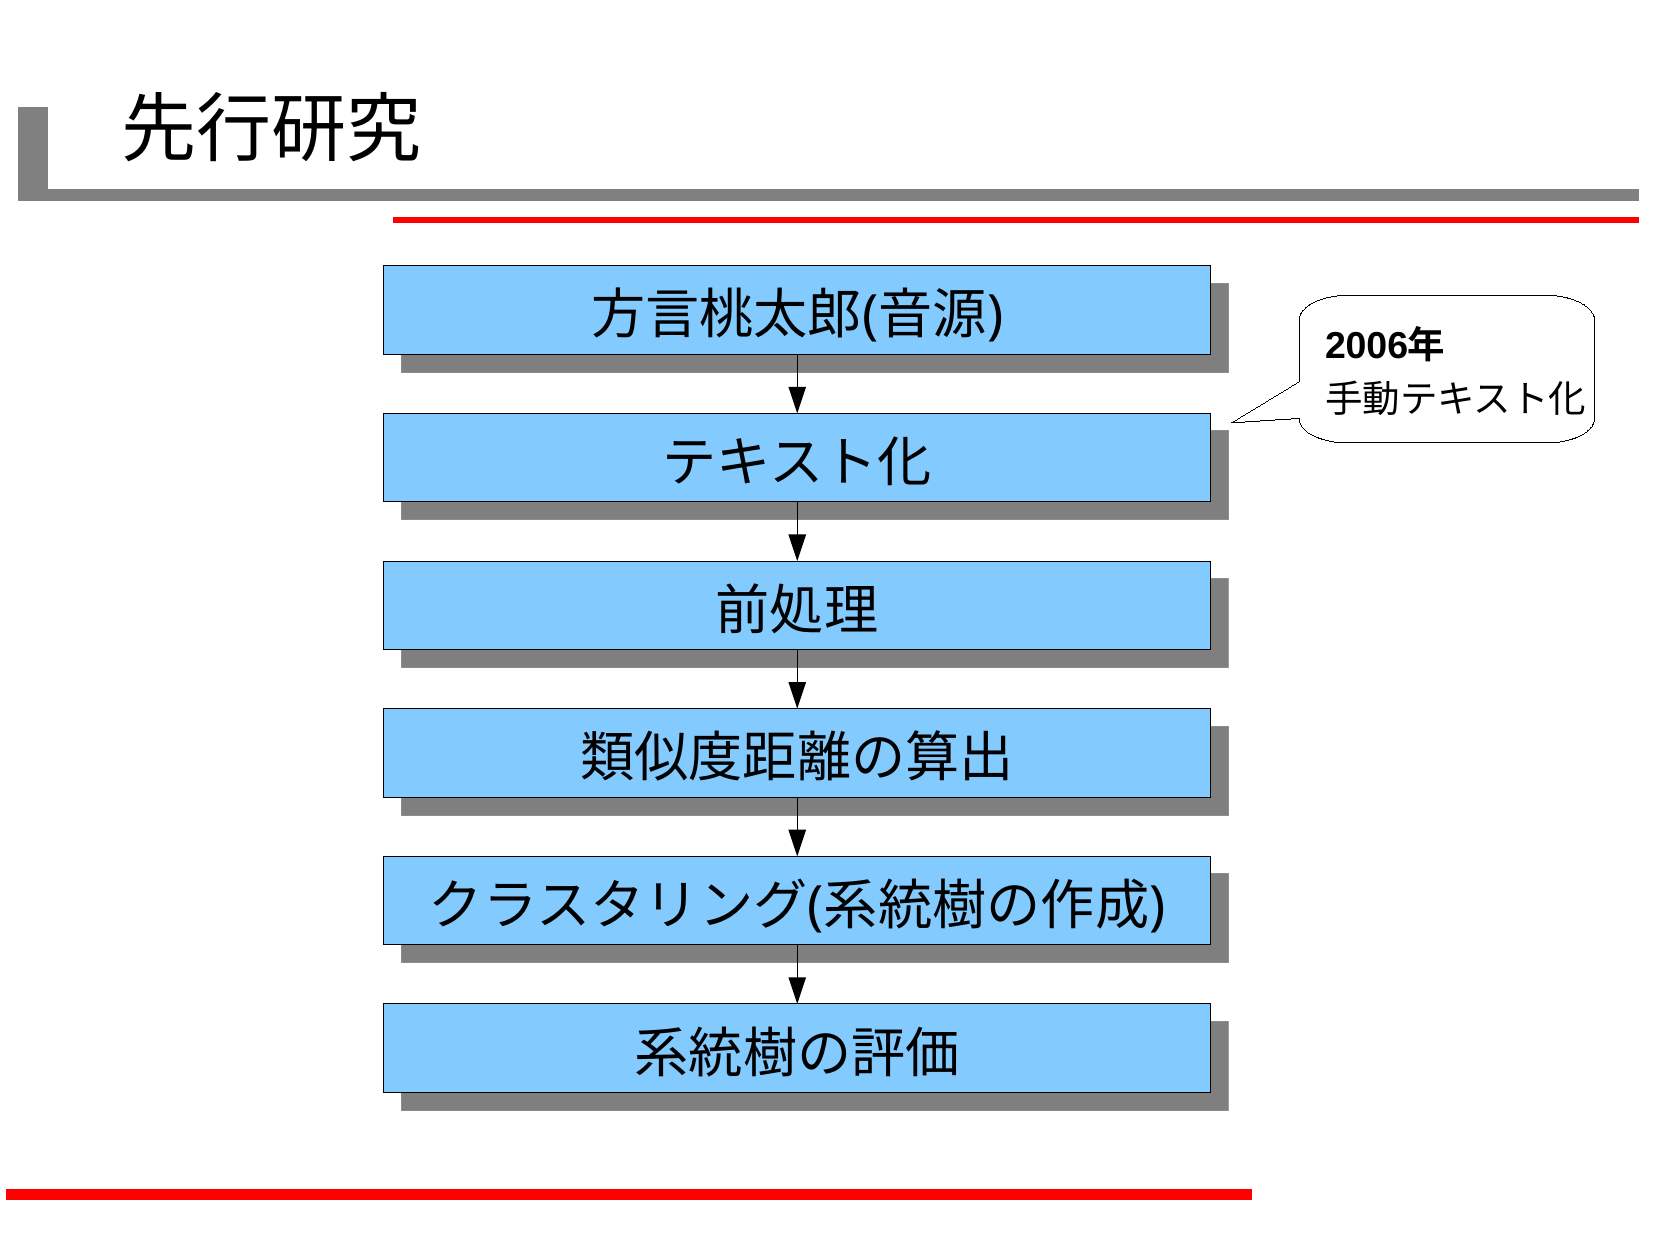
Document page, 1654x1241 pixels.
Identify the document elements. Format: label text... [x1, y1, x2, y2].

text_box 類似度距離の算出 [383, 708, 1211, 798]
title 先行研究 [121, 18, 1534, 226]
text_box クラスタリング(系統樹の作成) [383, 856, 1211, 945]
text_box テキスト化 [383, 413, 1211, 502]
text_box 系統樹の評価 [383, 1003, 1211, 1093]
text_box 前処理 [383, 561, 1211, 650]
text_box 2006年 手動テキスト化 [1231, 295, 1595, 443]
text_box 方言桃太郎(音源) [383, 265, 1211, 355]
